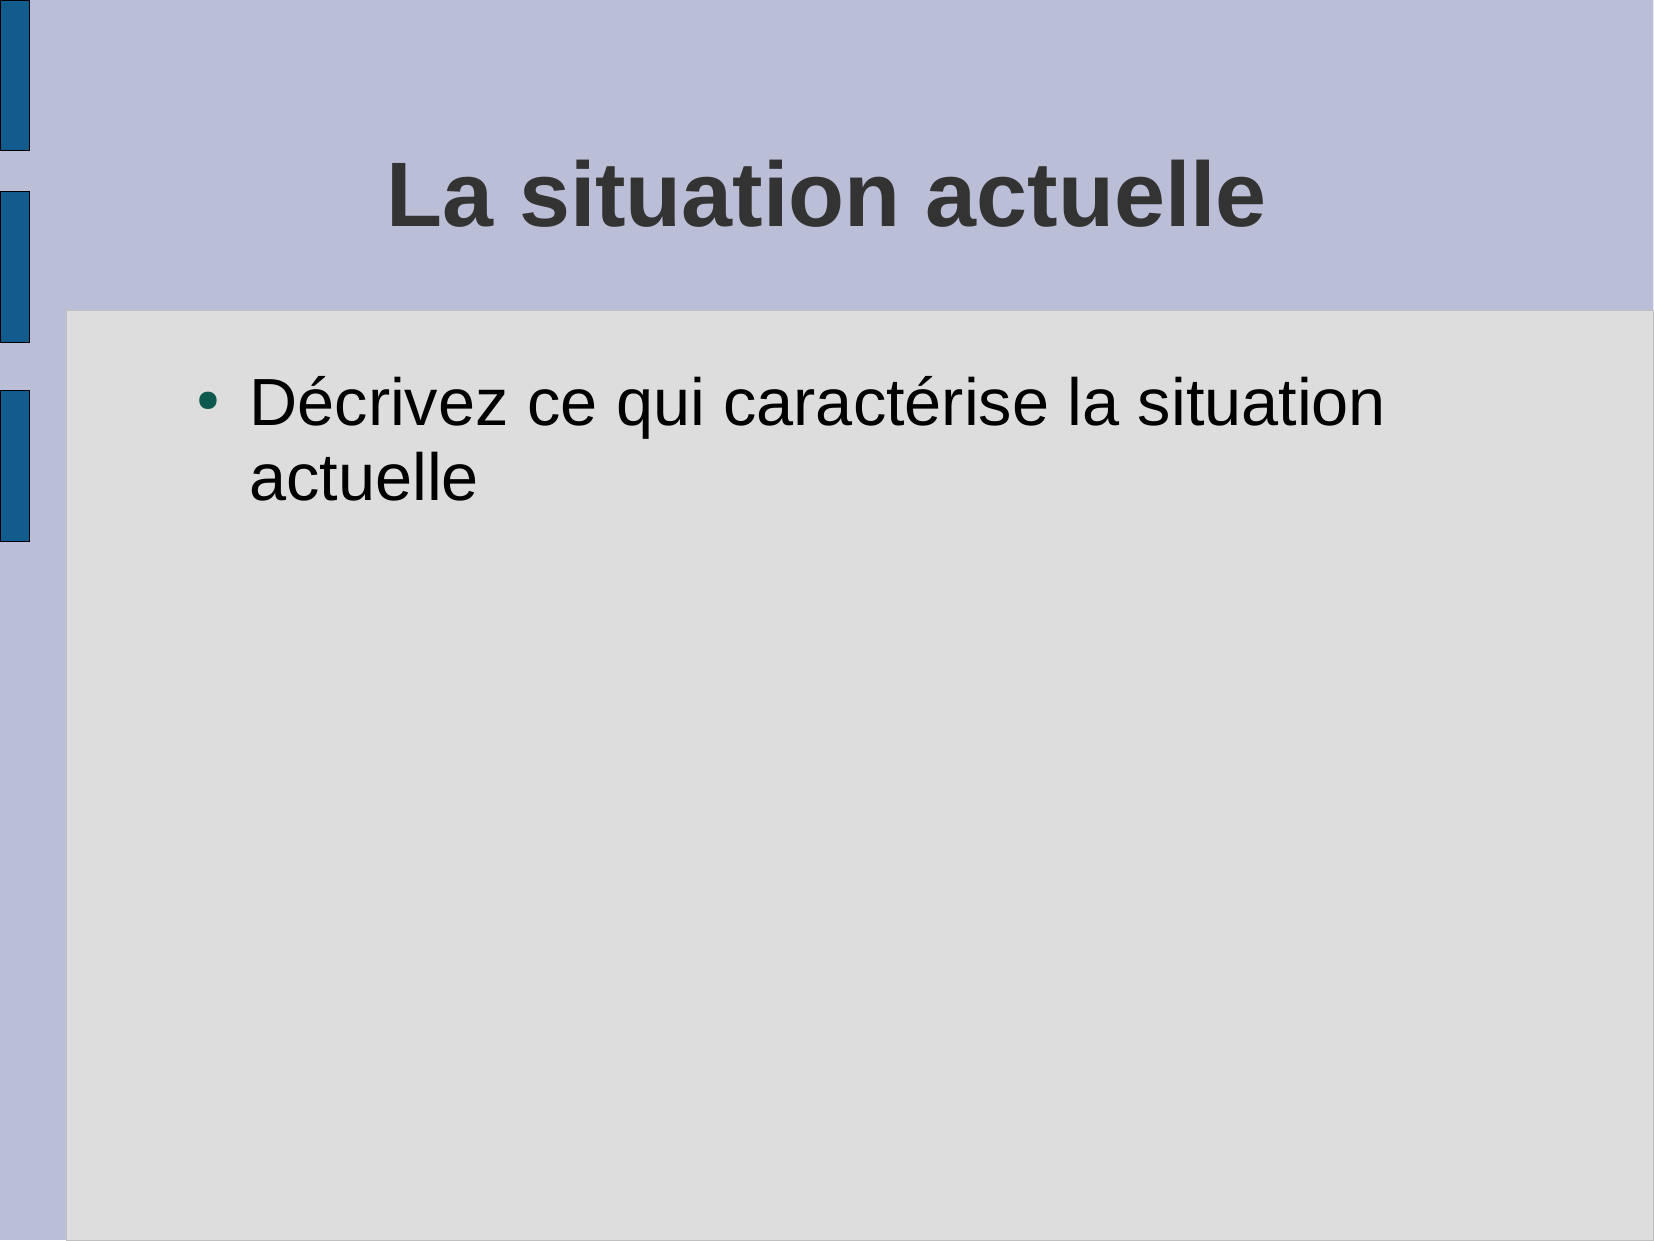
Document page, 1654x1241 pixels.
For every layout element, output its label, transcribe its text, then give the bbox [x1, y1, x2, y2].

title La situation actuelle [121, 91, 1534, 299]
list Décrivez ce qui caractérise la situation actuelle [178, 364, 1570, 1147]
